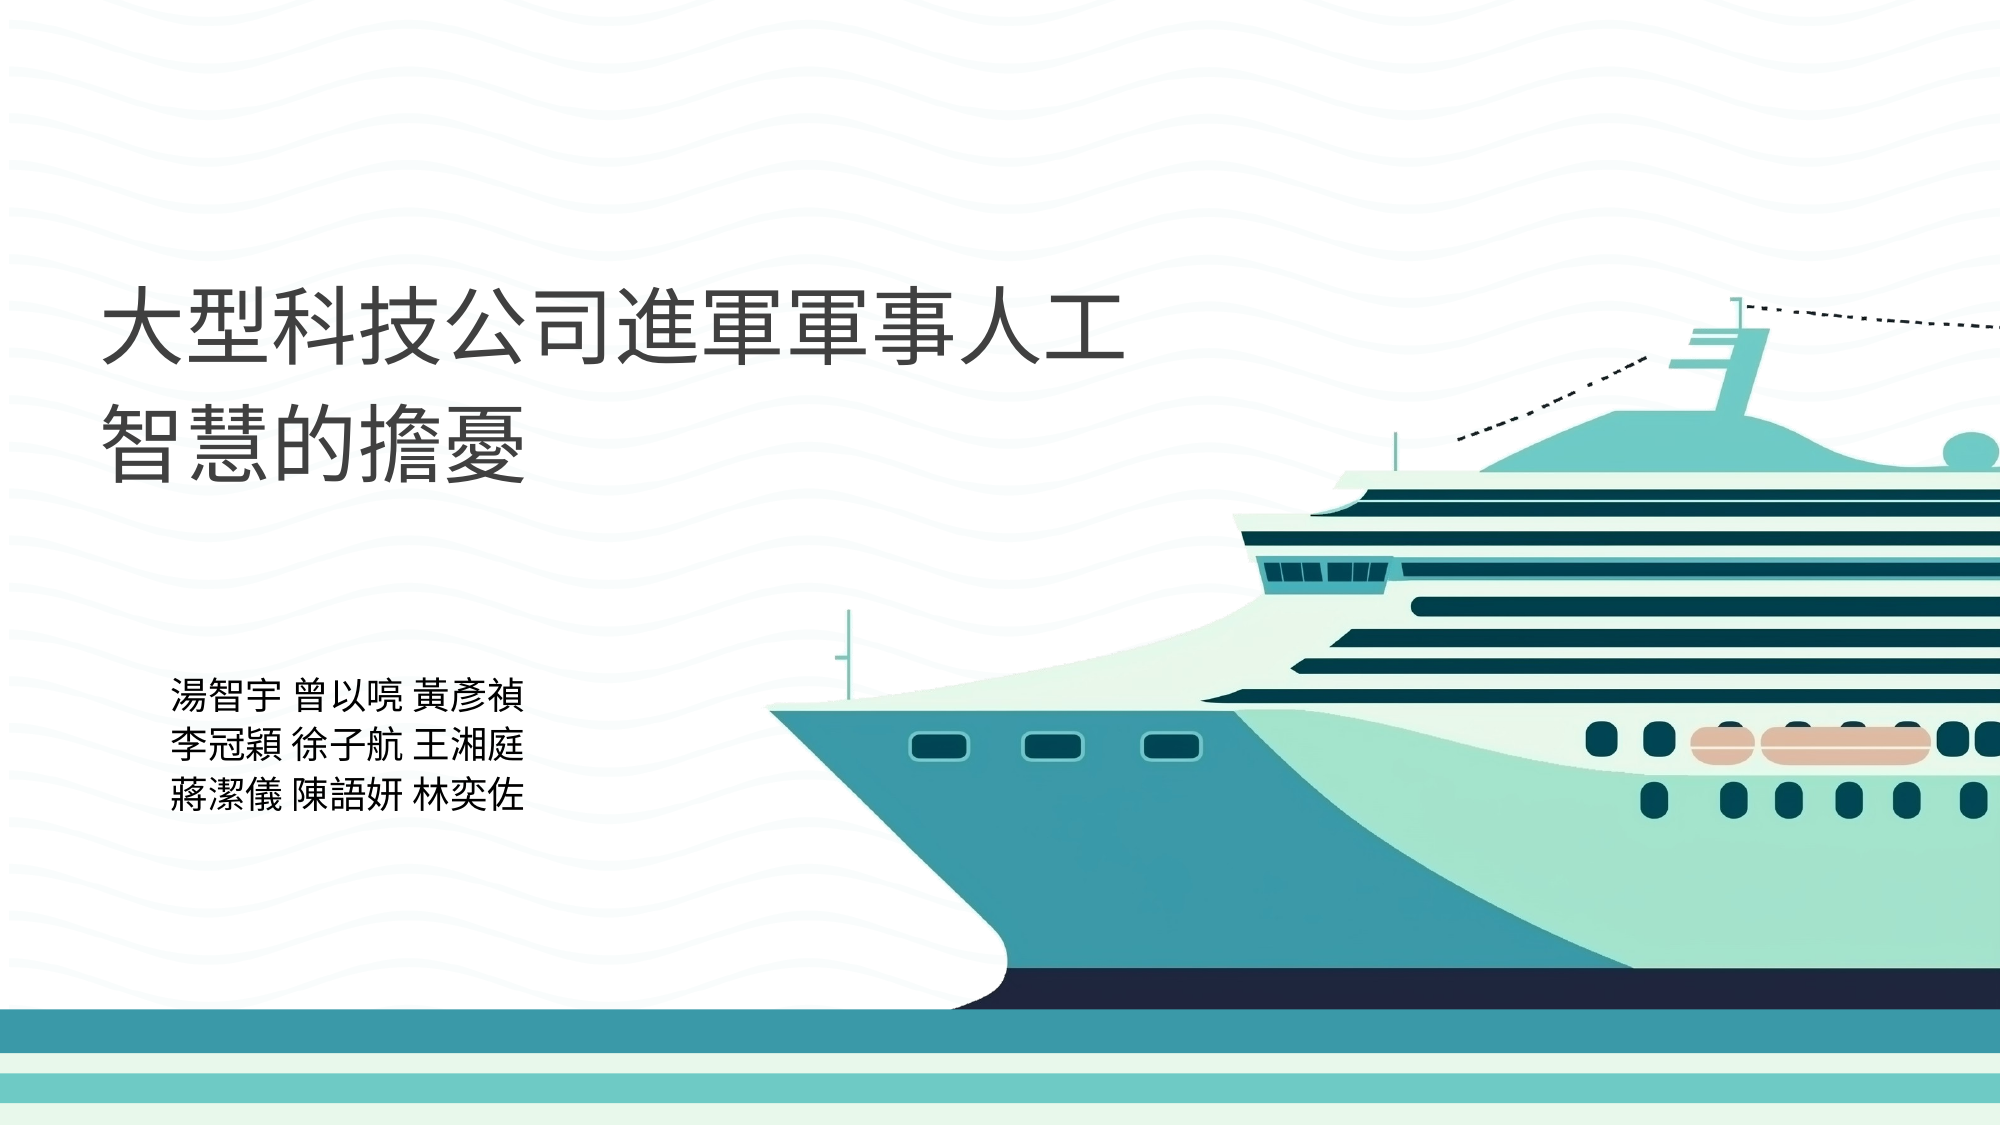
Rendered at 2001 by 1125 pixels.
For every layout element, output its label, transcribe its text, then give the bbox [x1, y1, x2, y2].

text_box [0, 0, 2000, 1125]
text_box 湯智宇 曾以喨 黃彥禎 李冠穎 徐子航 王湘庭 蔣潔儀 陳語妍 林奕佐 [155, 659, 675, 823]
picture [9, 0, 2000, 1009]
picture [1395, 635, 1423, 639]
text_box 大型科技公司進軍軍事人工智慧的擔憂 [84, 202, 1206, 550]
